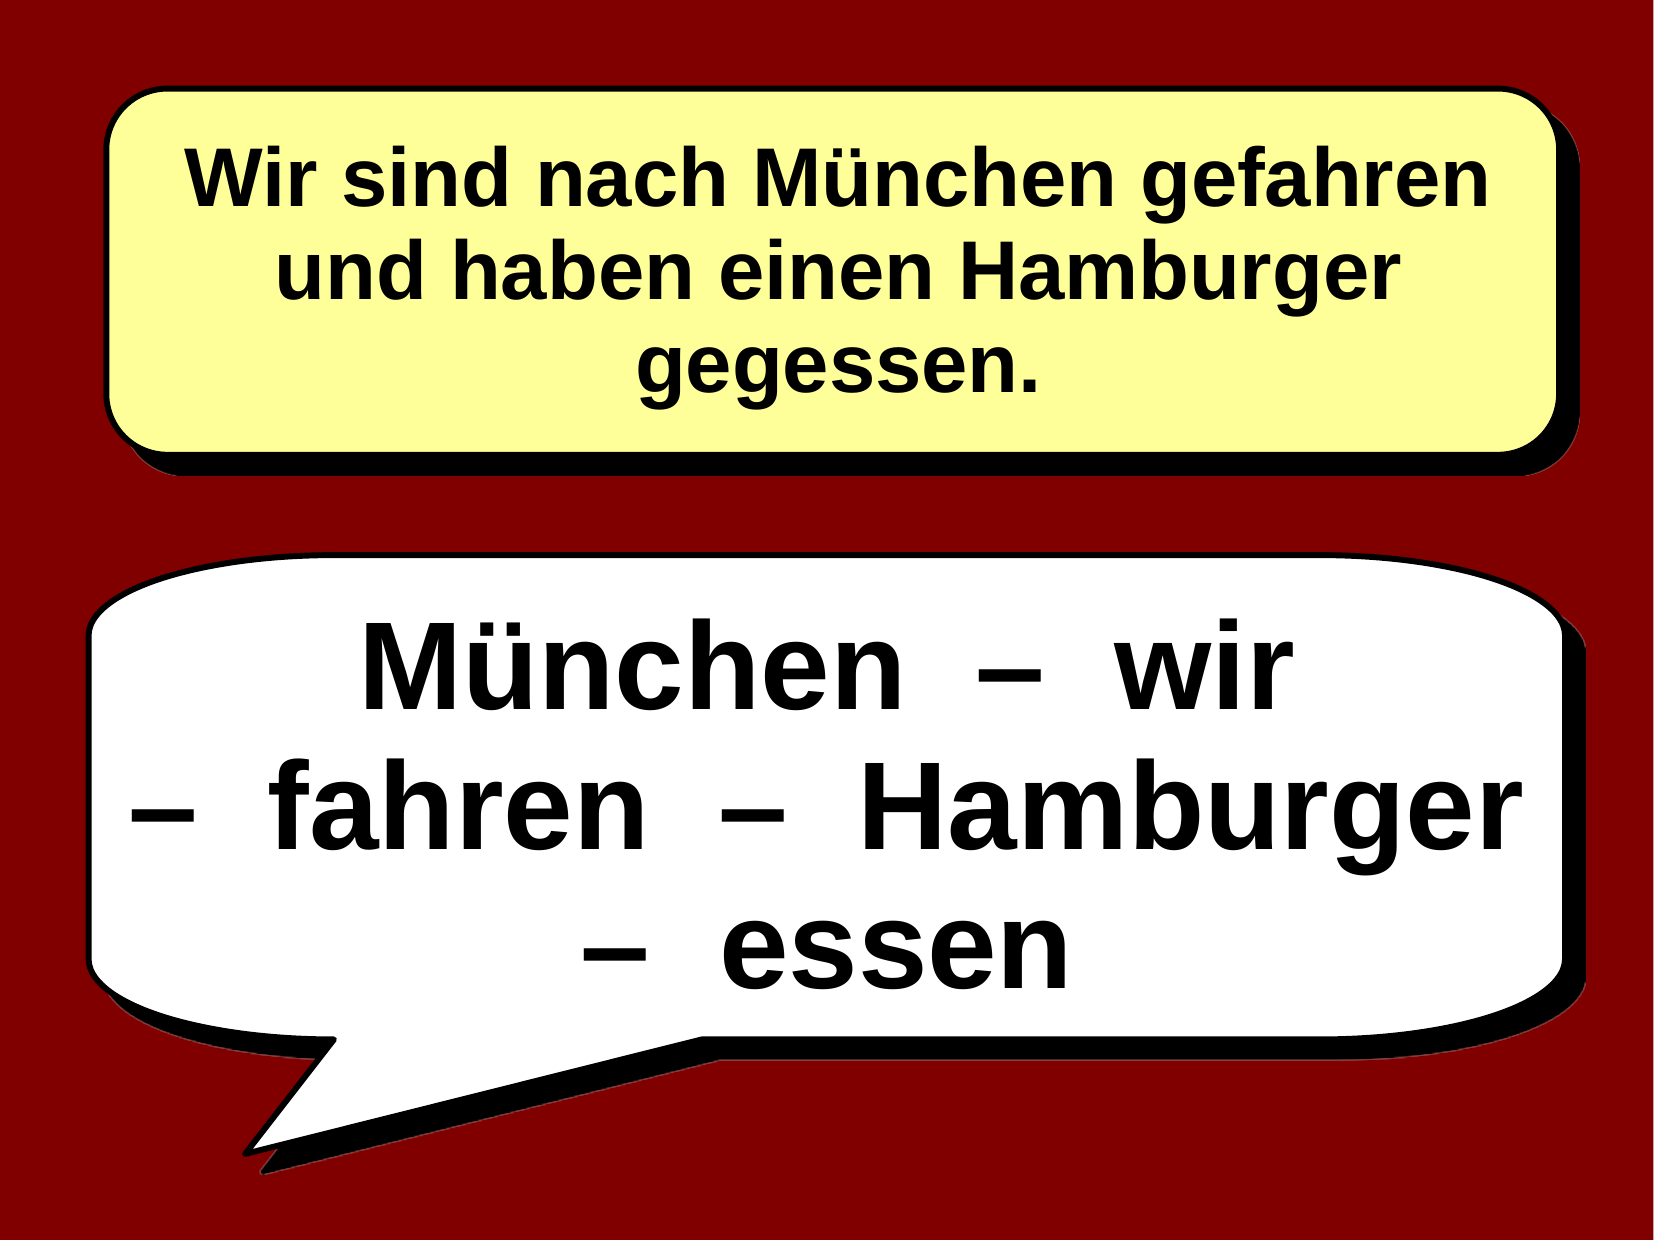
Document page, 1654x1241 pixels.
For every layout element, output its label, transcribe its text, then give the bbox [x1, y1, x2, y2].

text_box München – wir – fahren – Hamburger – essen [82, 588, 1571, 1024]
text_box [189, 1024, 1465, 1154]
text_box Wir sind nach München gefahren und haben einen Hamburger gegessen. [141, 124, 1536, 419]
text_box [106, 88, 1560, 455]
text_box [136, 555, 1518, 588]
